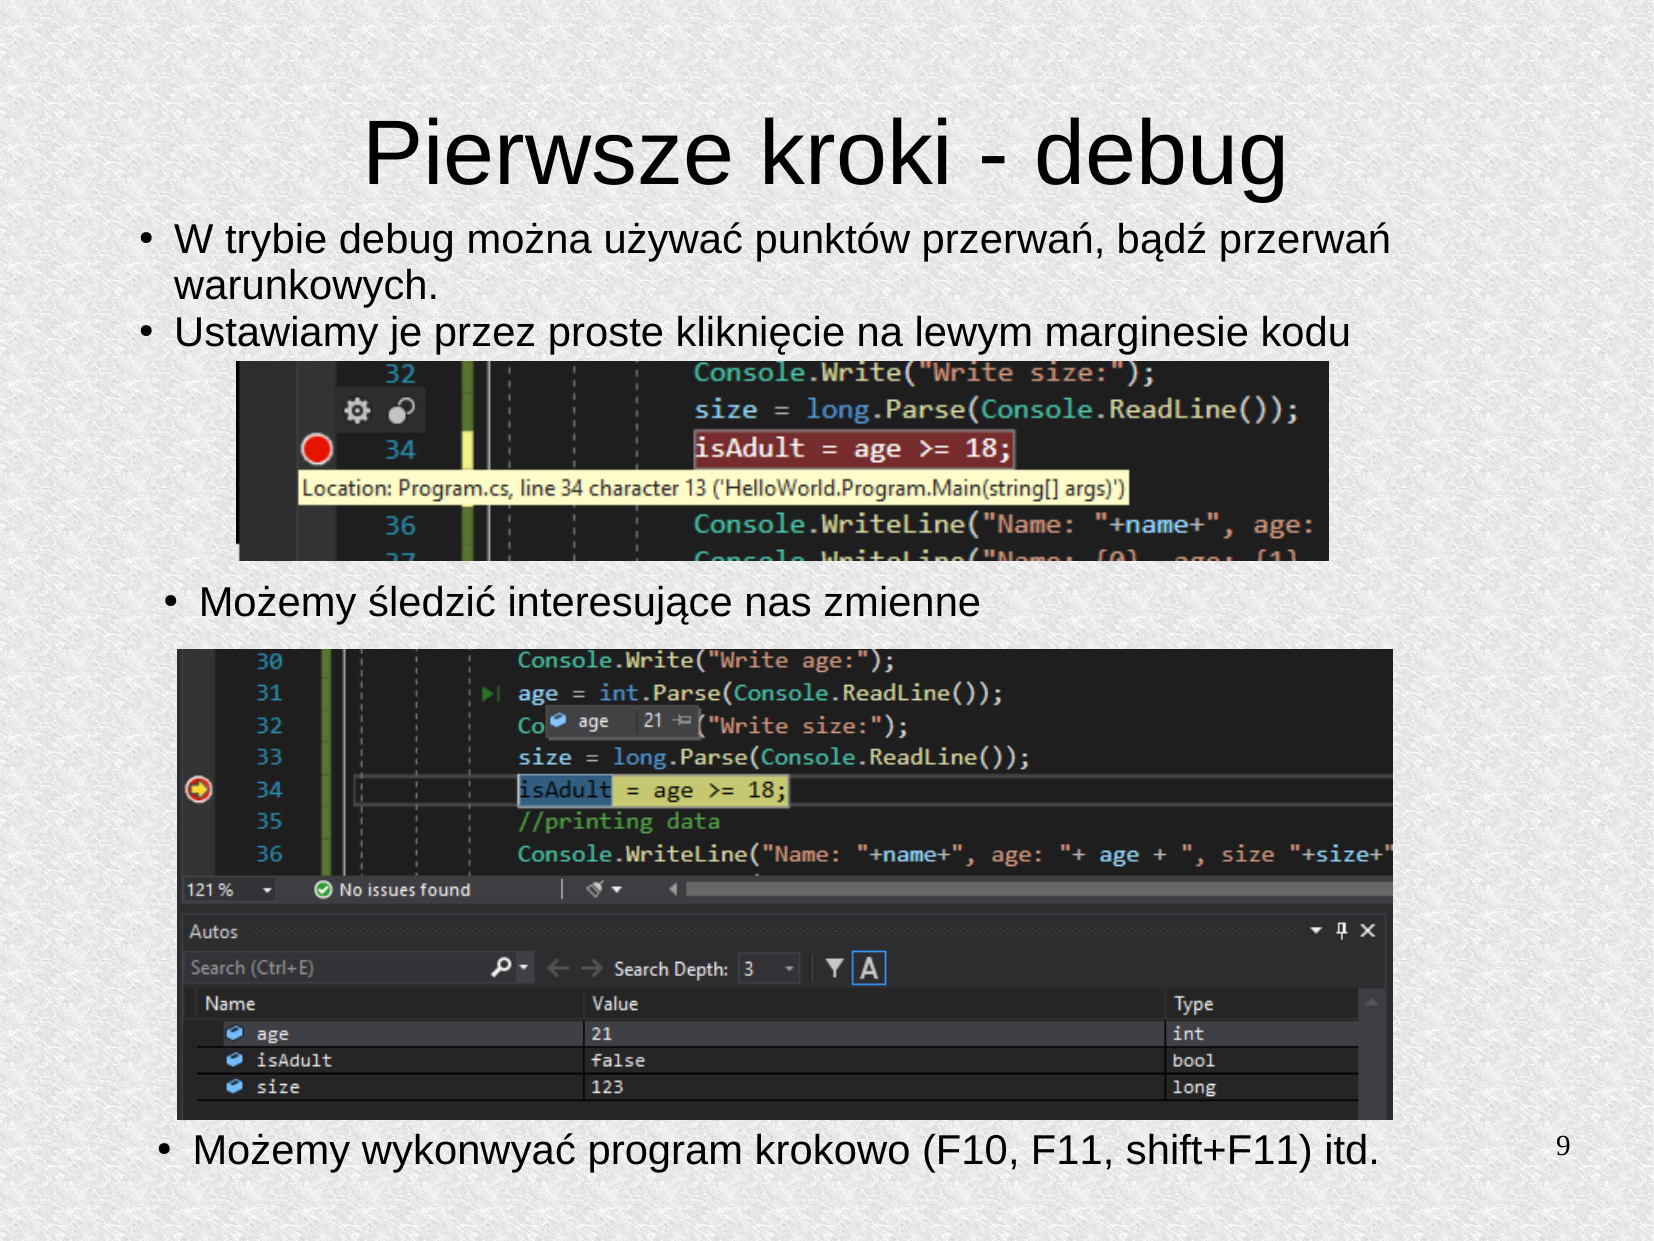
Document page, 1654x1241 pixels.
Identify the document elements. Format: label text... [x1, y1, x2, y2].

text_box W trybie debug można używać punktów przerwań, bądź przerwań warunkowych. Ustawiamy je przez proste kliknięcie na lewym marginesie kodu [88, 208, 1536, 502]
picture [0, 0, 1654, 1241]
title Pierwsze kroki - debug [82, 49, 1571, 257]
text_box Możemy śledzić interesujące nas zmienne [113, 571, 997, 680]
text_box Możemy wykonwyać program krokowo (F10, F11, shift+F11) itd. [106, 1119, 1472, 1182]
